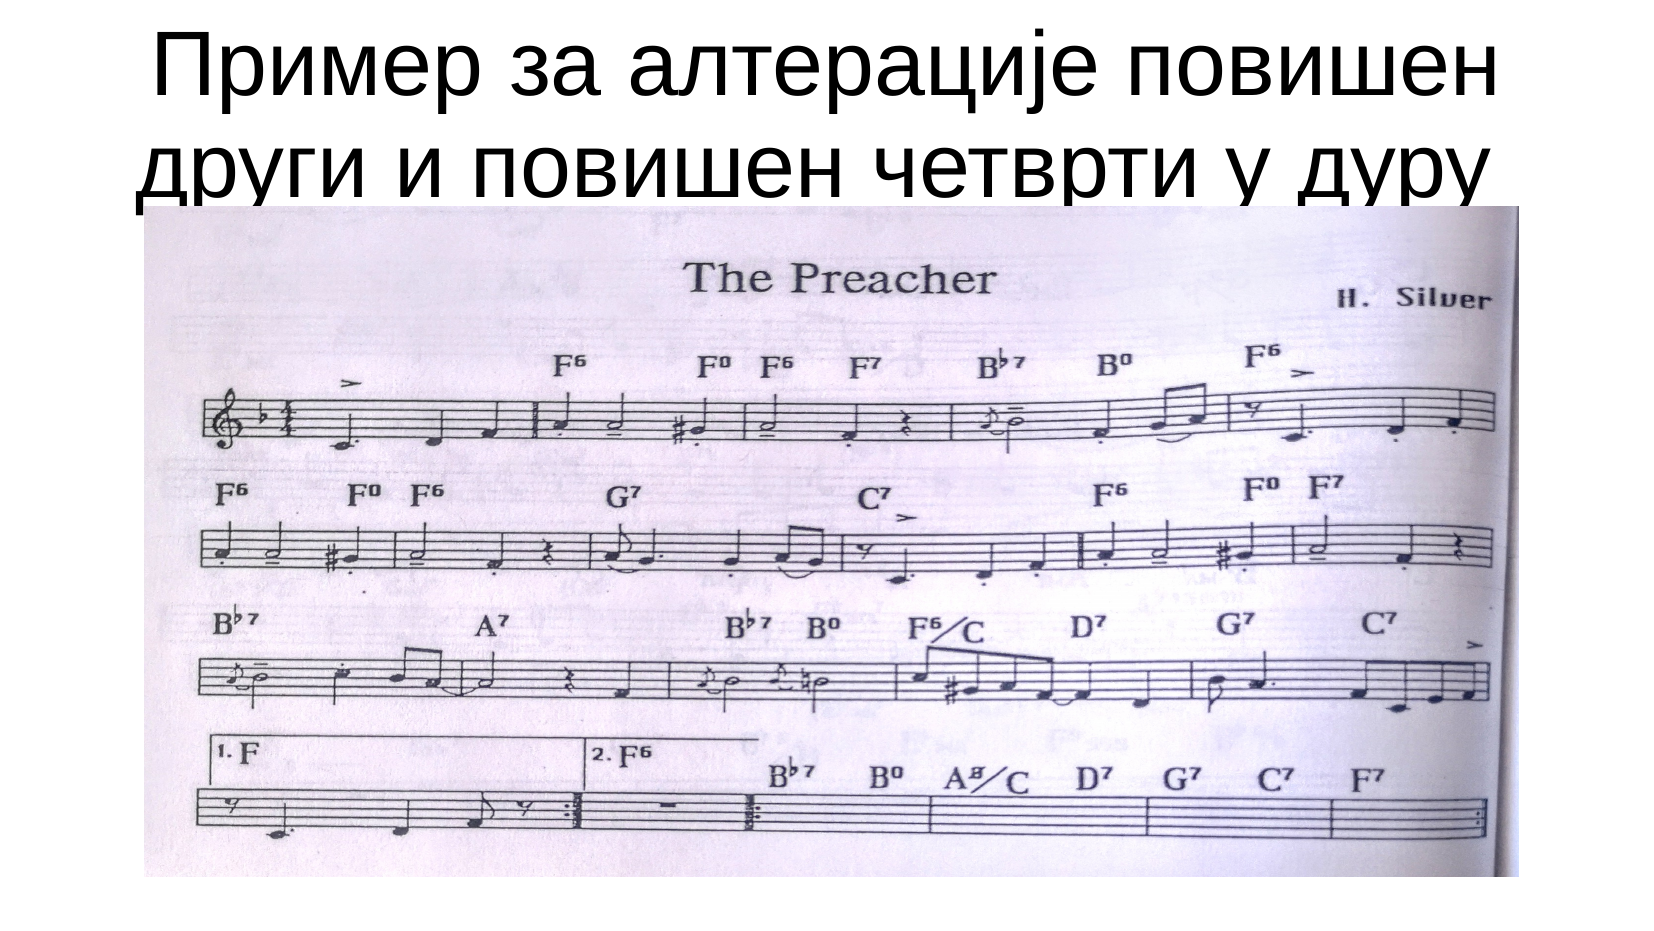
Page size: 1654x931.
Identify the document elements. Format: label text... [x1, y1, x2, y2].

title Пример за алтерације повишен други и повишен четврти у дуру [82, 12, 1571, 218]
picture [144, 206, 1519, 877]
